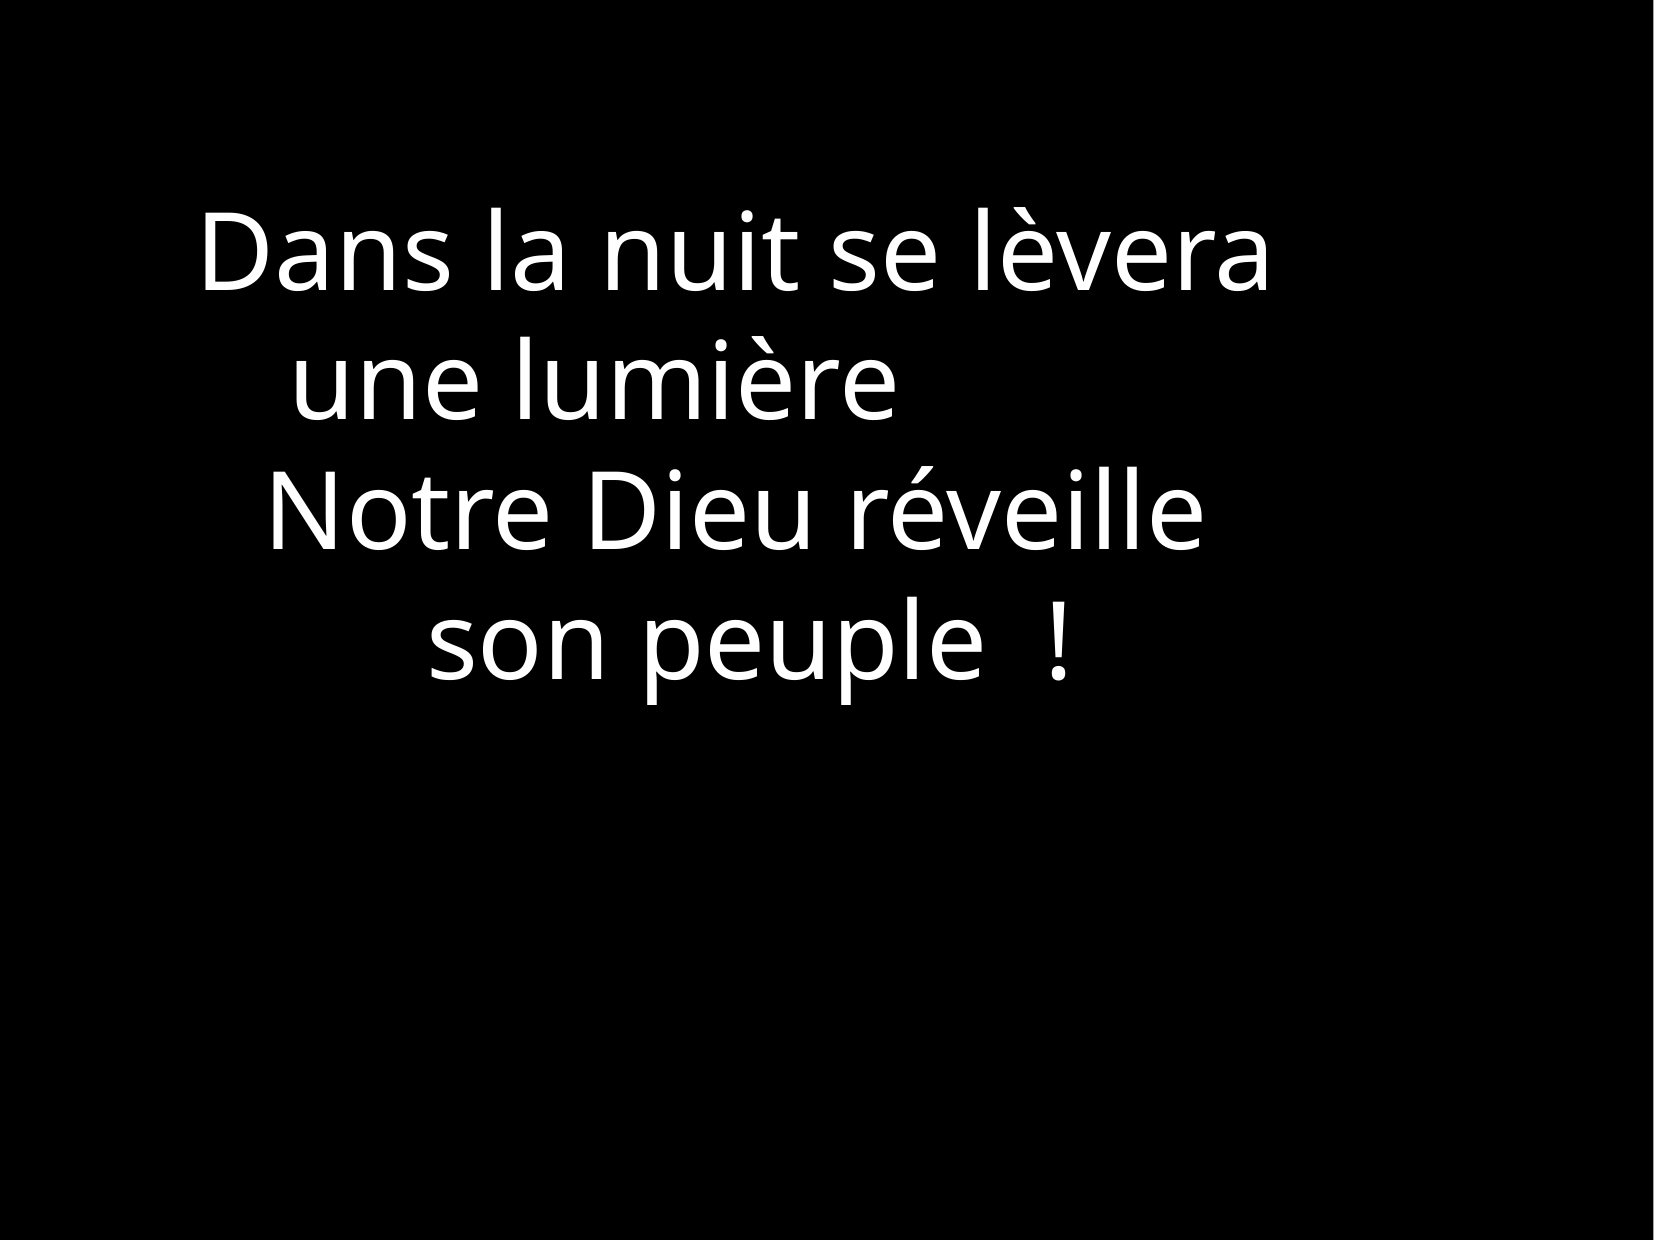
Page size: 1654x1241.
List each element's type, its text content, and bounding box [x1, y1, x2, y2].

text_box Dans la nuit se lèvera une lumière Notre Dieu réveille son peuple ! [0, 314, 1501, 839]
